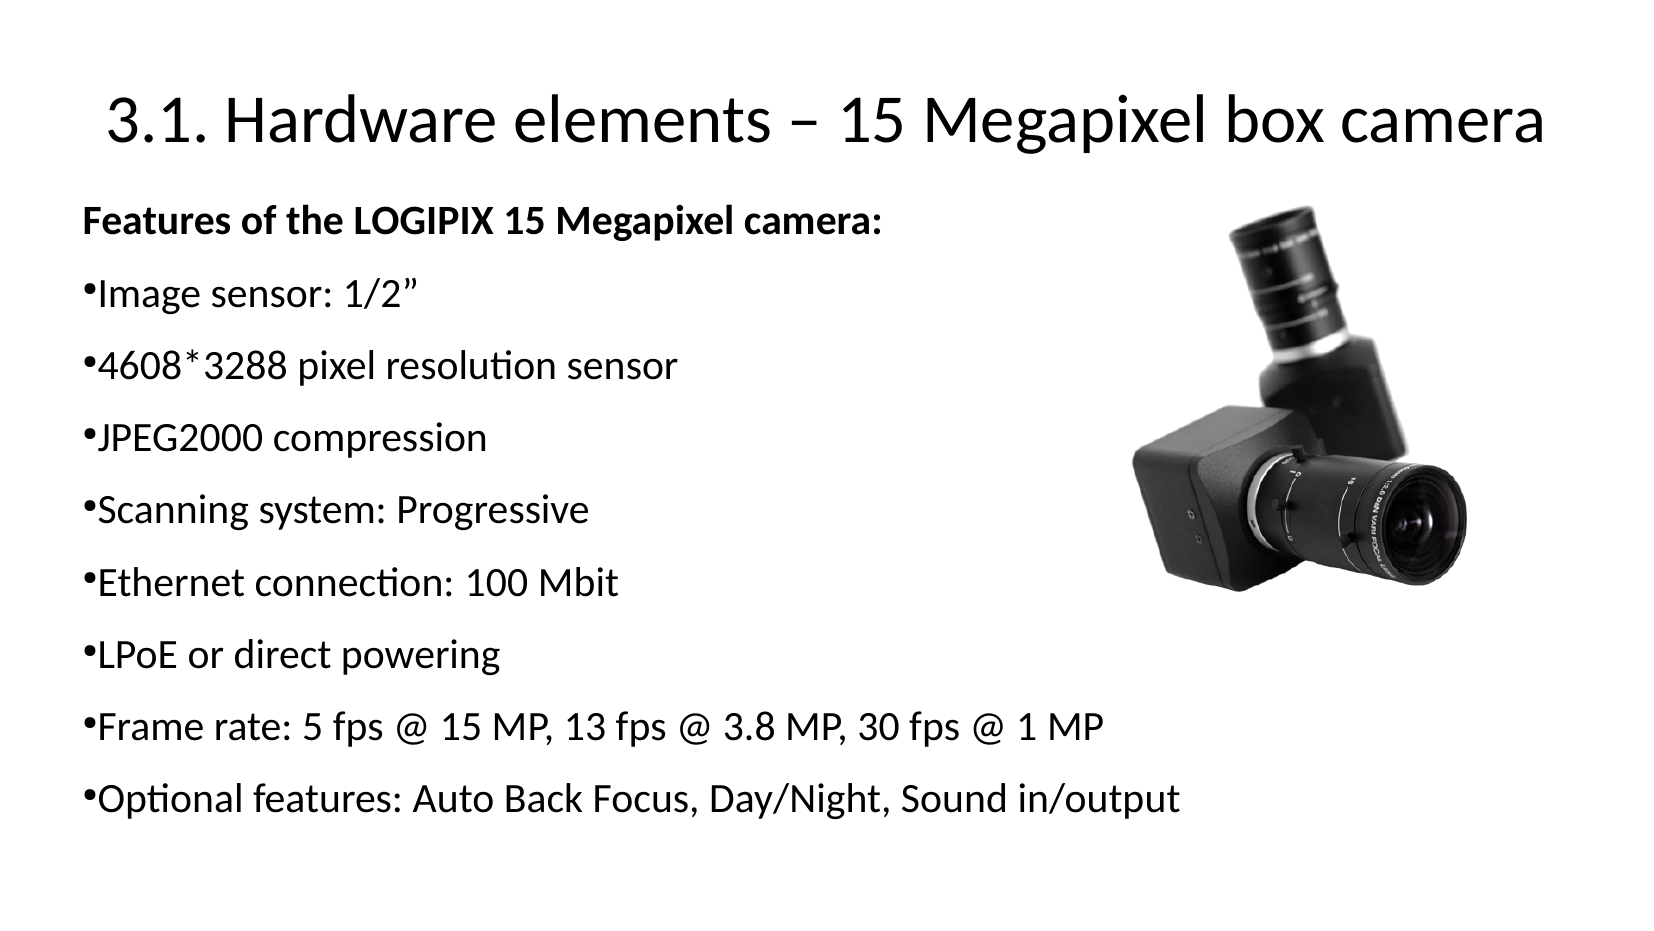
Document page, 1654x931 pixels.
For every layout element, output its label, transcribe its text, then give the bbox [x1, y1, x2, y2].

subtitle Features of the LOGIPIX 15 Megapixel camera: Image sensor: 1/2” 4608*3288 pixel resolution sensor JPEG2000 compression Scanning system: Progressive Ethernet connection: 100 Mbit LPoE or direct powering Frame rate: 5 fps @ 15 MP, 13 fps @ 3.8 MP, 30 fps @ 1 MP Optional features: Auto Back Focus, Day/Night, Sound in/output [82, 193, 1571, 844]
picture [1122, 205, 1467, 592]
title 3.1. Hardware elements – 15 Megapixel box camera [82, 73, 1571, 157]
